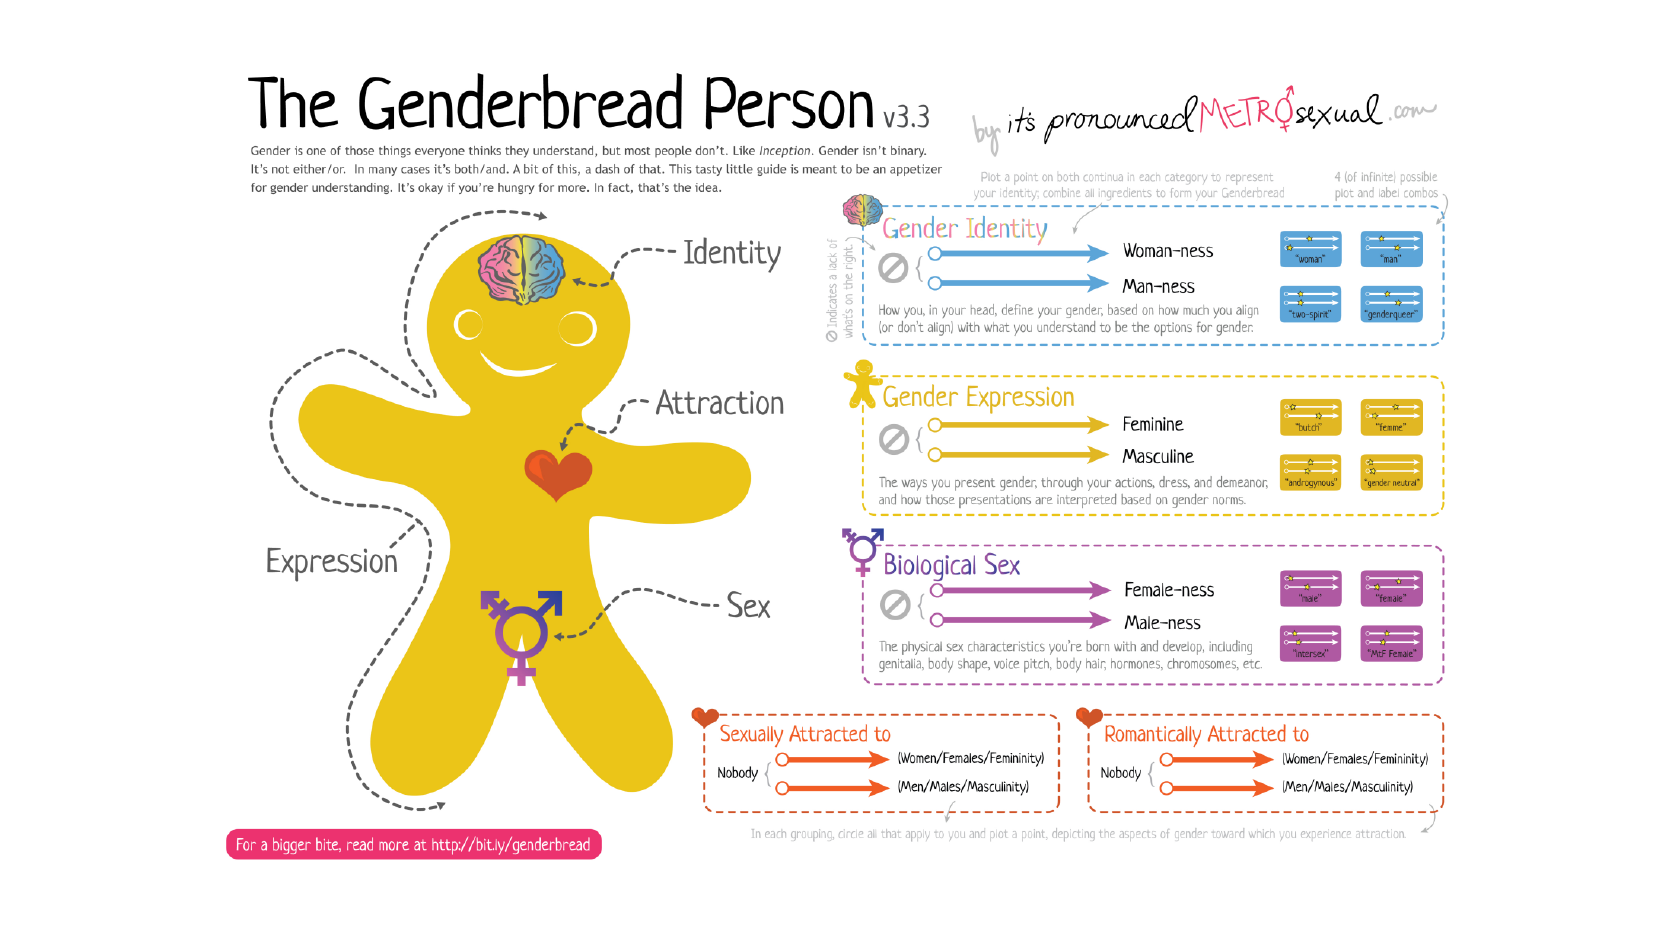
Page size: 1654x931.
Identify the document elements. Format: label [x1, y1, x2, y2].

picture [223, 58, 1465, 863]
